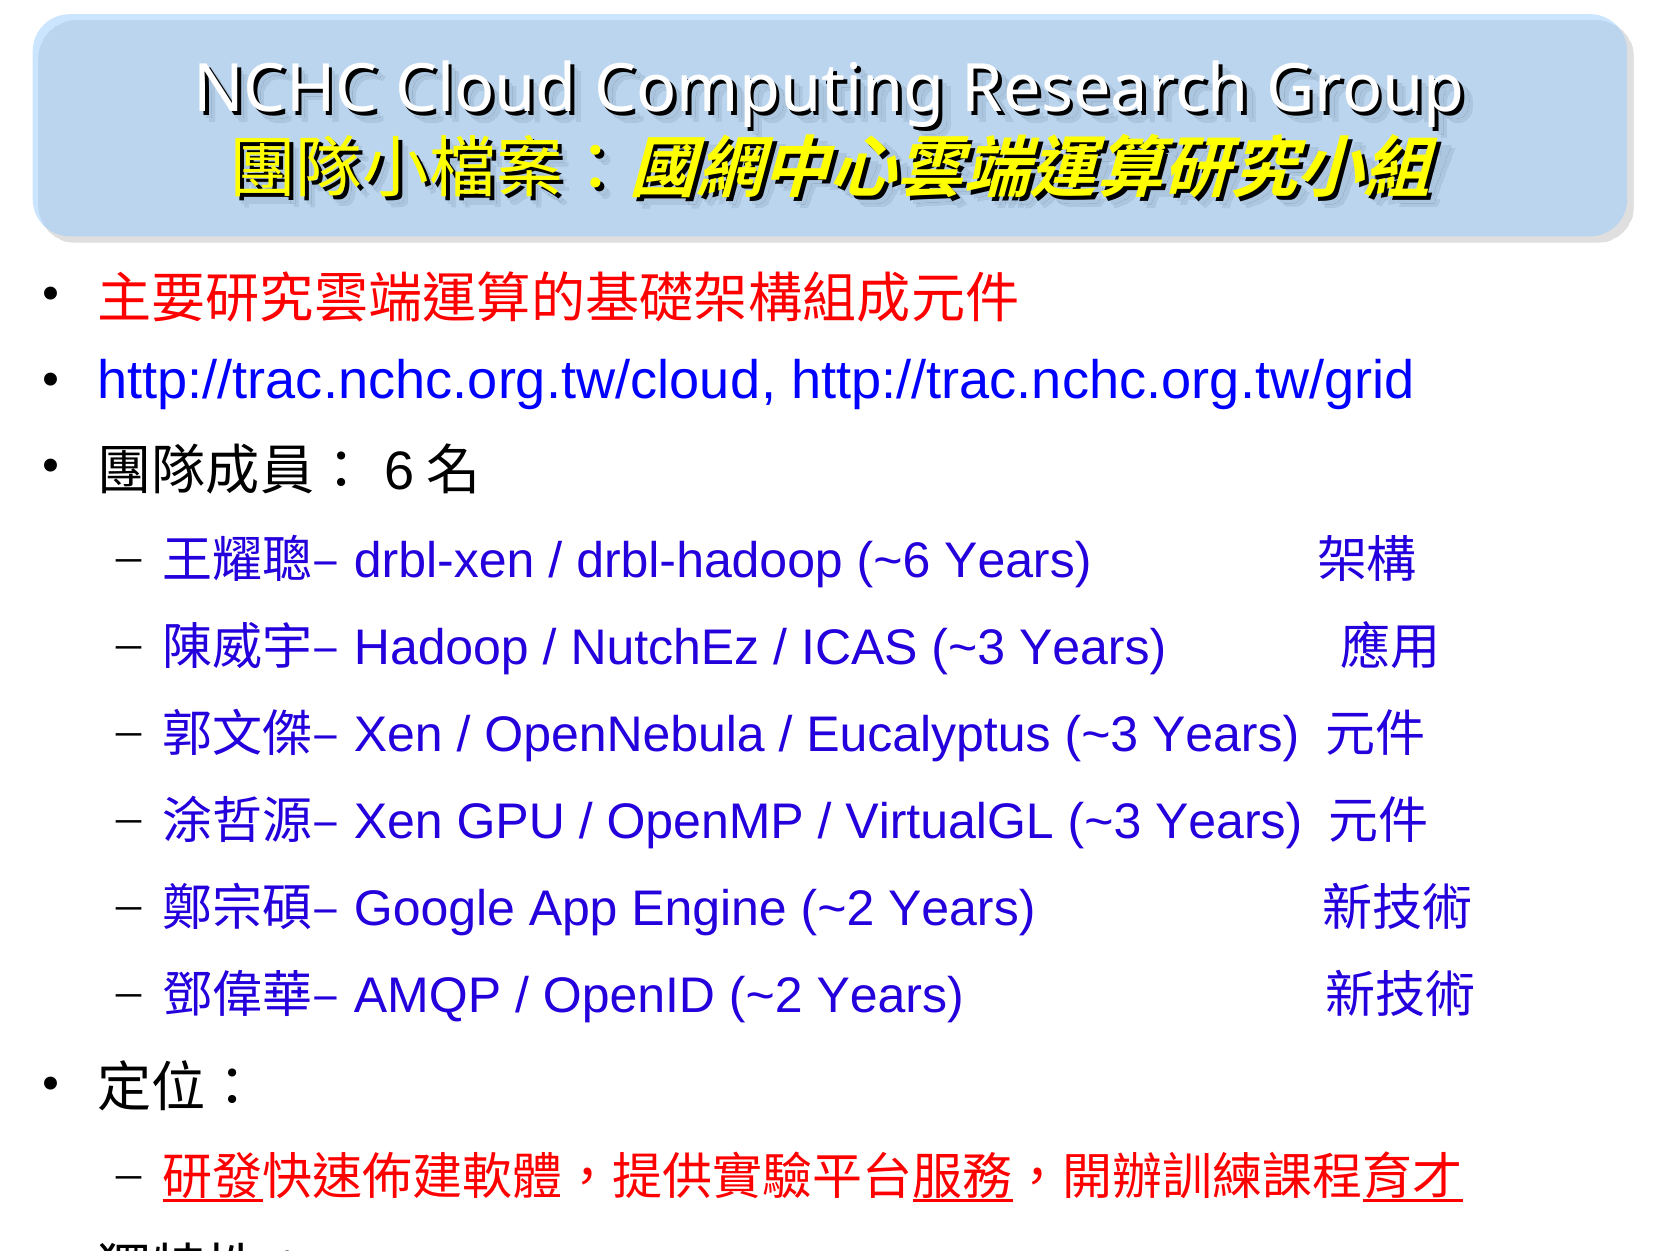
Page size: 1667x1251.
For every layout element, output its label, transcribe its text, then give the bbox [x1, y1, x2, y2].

list 主要研究雲端運算的基礎架構組成元件 http://trac.nchc.org.tw/cloud, http://trac.nchc.org.tw/grid 團隊成員：6名 王耀聰–drbl-xen / drbl-hadoop (~6 Years) 架構 陳威宇–Hadoop / NutchEz / ICAS (~3 Years) 應用 郭文傑–Xen / OpenNebula / Eucalyptus (~3 Years) 元件 涂哲源–Xen GPU / OpenMP / VirtualGL (~3 Years) 元件 鄭宗碩–Google App Engine (~2 Years) 新技術 鄧偉華–AMQP / OpenID (~2 Years) 新技術 定位： 研發快速佈建軟體，提供實驗平台服務，開辦訓練課程育才 獨特性： 基於企鵝龍(DRBL)，可快速佈署雲端運算的叢集環境 [40, 253, 1625, 1238]
text_box NCHC Cloud Computing Research Group 團隊小檔案：國網中心雲端運算研究小組 [32, 14, 1628, 237]
